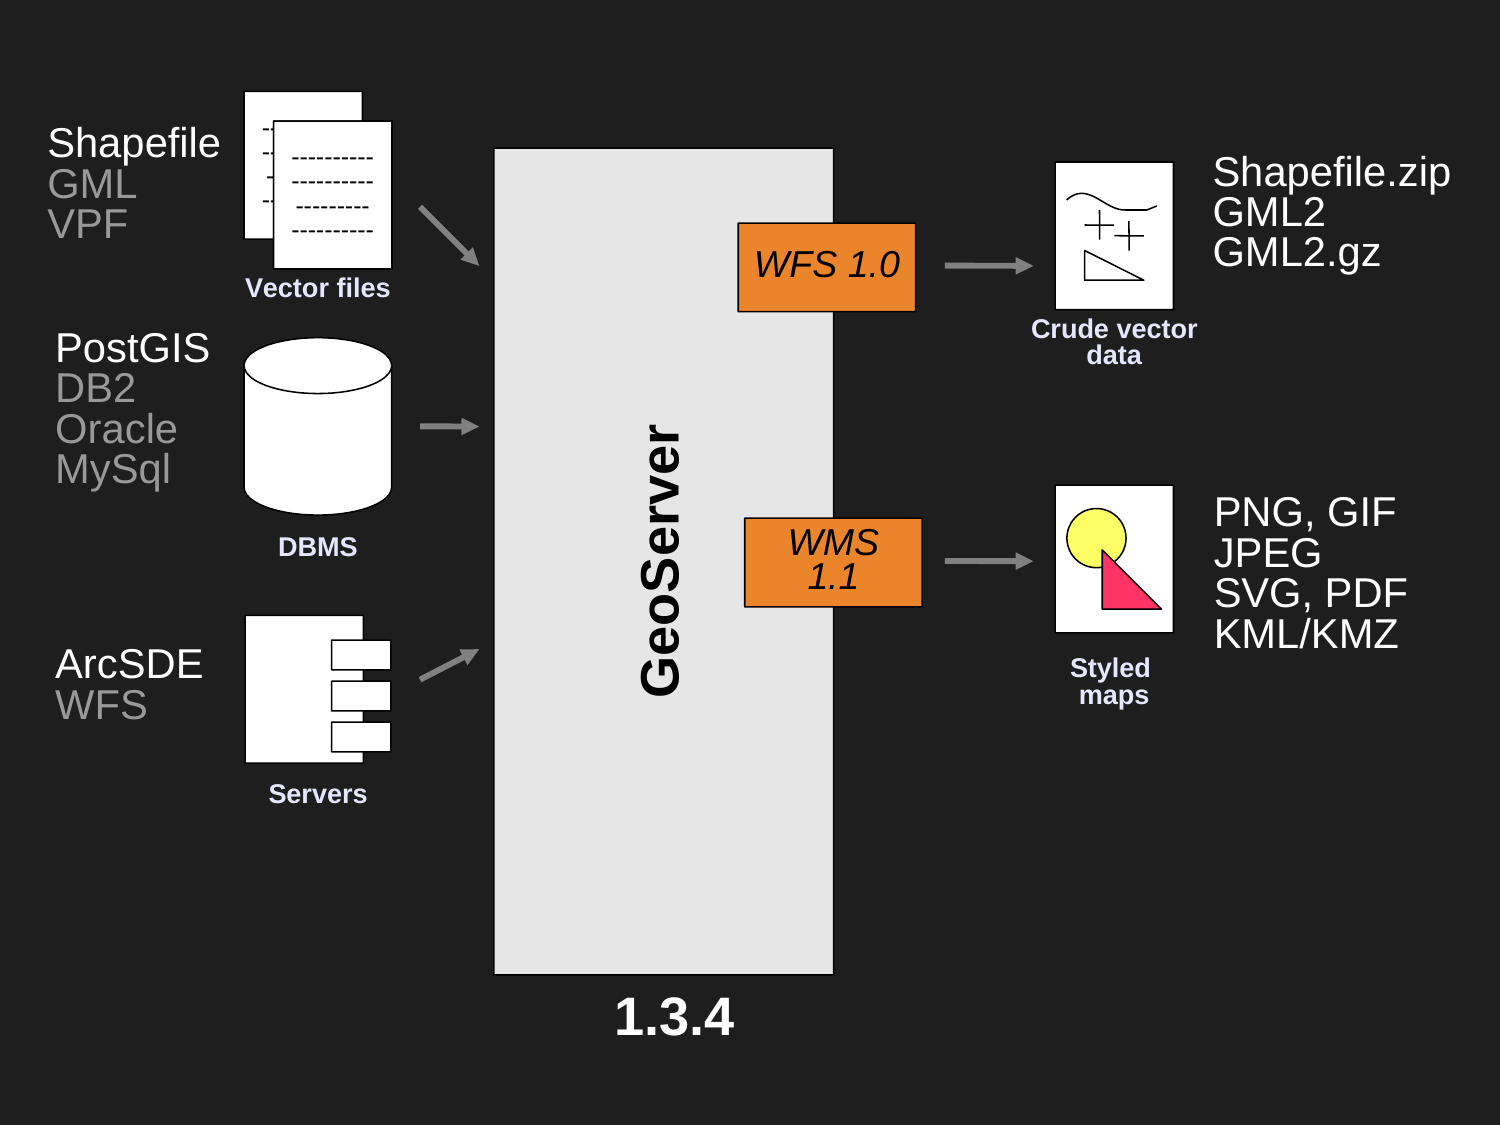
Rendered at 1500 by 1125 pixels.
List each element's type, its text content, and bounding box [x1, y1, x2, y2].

text_box ArcSDE WFS [40, 639, 219, 745]
text_box PNG, GIF JPEG SVG, PDF KML/KMZ [1198, 487, 1453, 680]
text_box PostGIS DB2 Oracle MySql [40, 322, 226, 515]
text_box [244, 337, 392, 516]
text_box [245, 615, 391, 764]
text_box ---------- ---------- --------- ---------- [273, 121, 393, 269]
text_box WFS 1.0 [738, 223, 916, 312]
text_box DBMS [263, 528, 373, 575]
text_box Vector files [230, 268, 406, 315]
text_box ---------- ---------- --------- ---------- [244, 91, 363, 240]
text_box Shapefile GML VPF [32, 118, 237, 267]
text_box GeoServer [493, 148, 834, 975]
text_box Crude vector data [1016, 309, 1213, 385]
text_box Servers [253, 774, 383, 821]
text_box Styled maps [1055, 649, 1173, 725]
text_box WMS 1.1 [744, 518, 923, 607]
text_box [1055, 161, 1174, 309]
text_box [1055, 485, 1174, 633]
text_box 1.3.4 [522, 986, 827, 1064]
text_box Shapefile.zip GML2 GML2.gz [1197, 146, 1483, 296]
